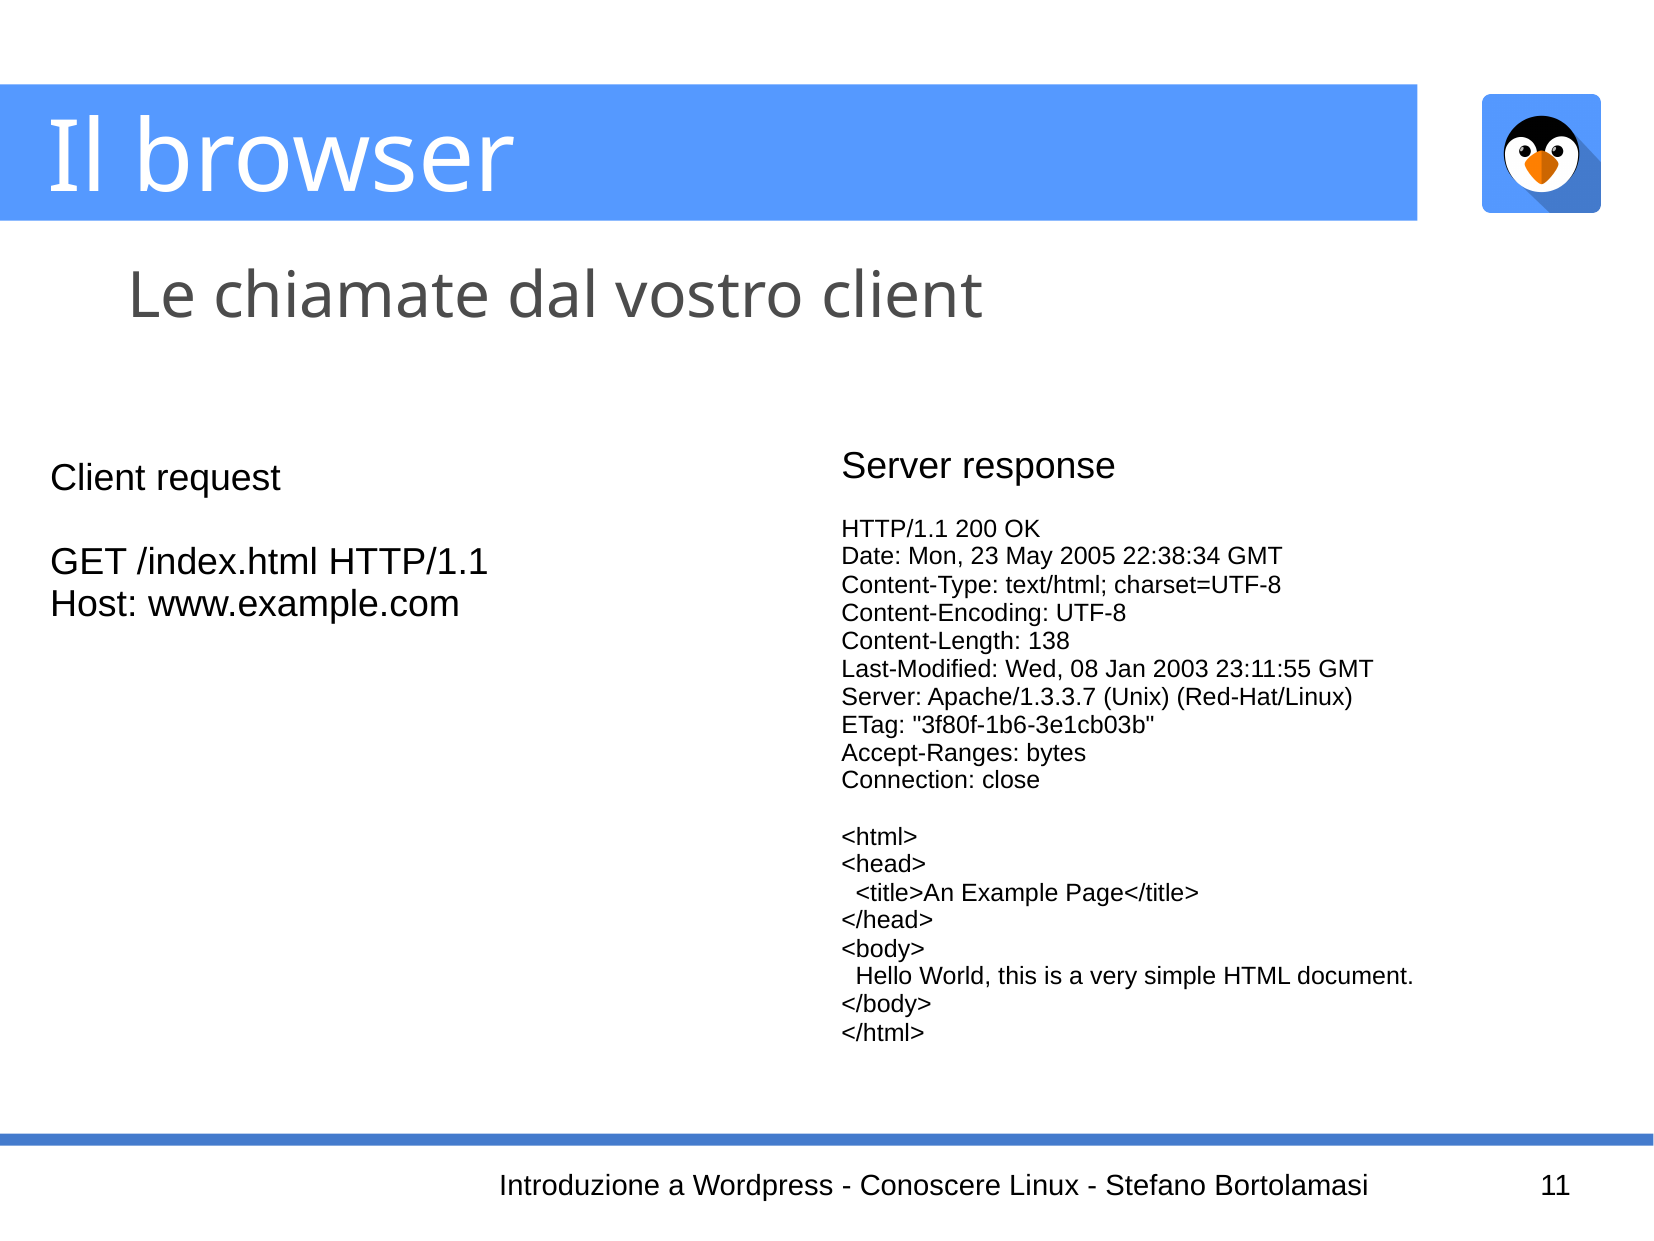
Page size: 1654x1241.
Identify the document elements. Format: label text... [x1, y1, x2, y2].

title Il browser [0, 91, 1418, 214]
text_box Client request GET /index.html HTTP/1.1 Host: www.example.com [35, 448, 733, 716]
text_box Server response HTTP/1.1 200 OK Date: Mon, 23 May 2005 22:38:34 GMT Content-Type: text/html; charset=UTF-8 Content-Encoding: UTF-8 Content-Length: 138 Last-Modified: Wed, 08 Jan 2003 23:11:55 GMT Server: Apache/1.3.3.7 (Unix) (Red-Hat/Linux) ETag: "3f80f-1b6-3e1cb03b" Accept-Ranges: bytes Connection: close <html> <head> <title>An Example Page</title> </head> <body> Hello World, this is a very simple HTML document. </body> </html> [826, 437, 1489, 1054]
picture [1482, 94, 1601, 213]
list Le chiamate dal vostro client [59, 248, 1515, 337]
